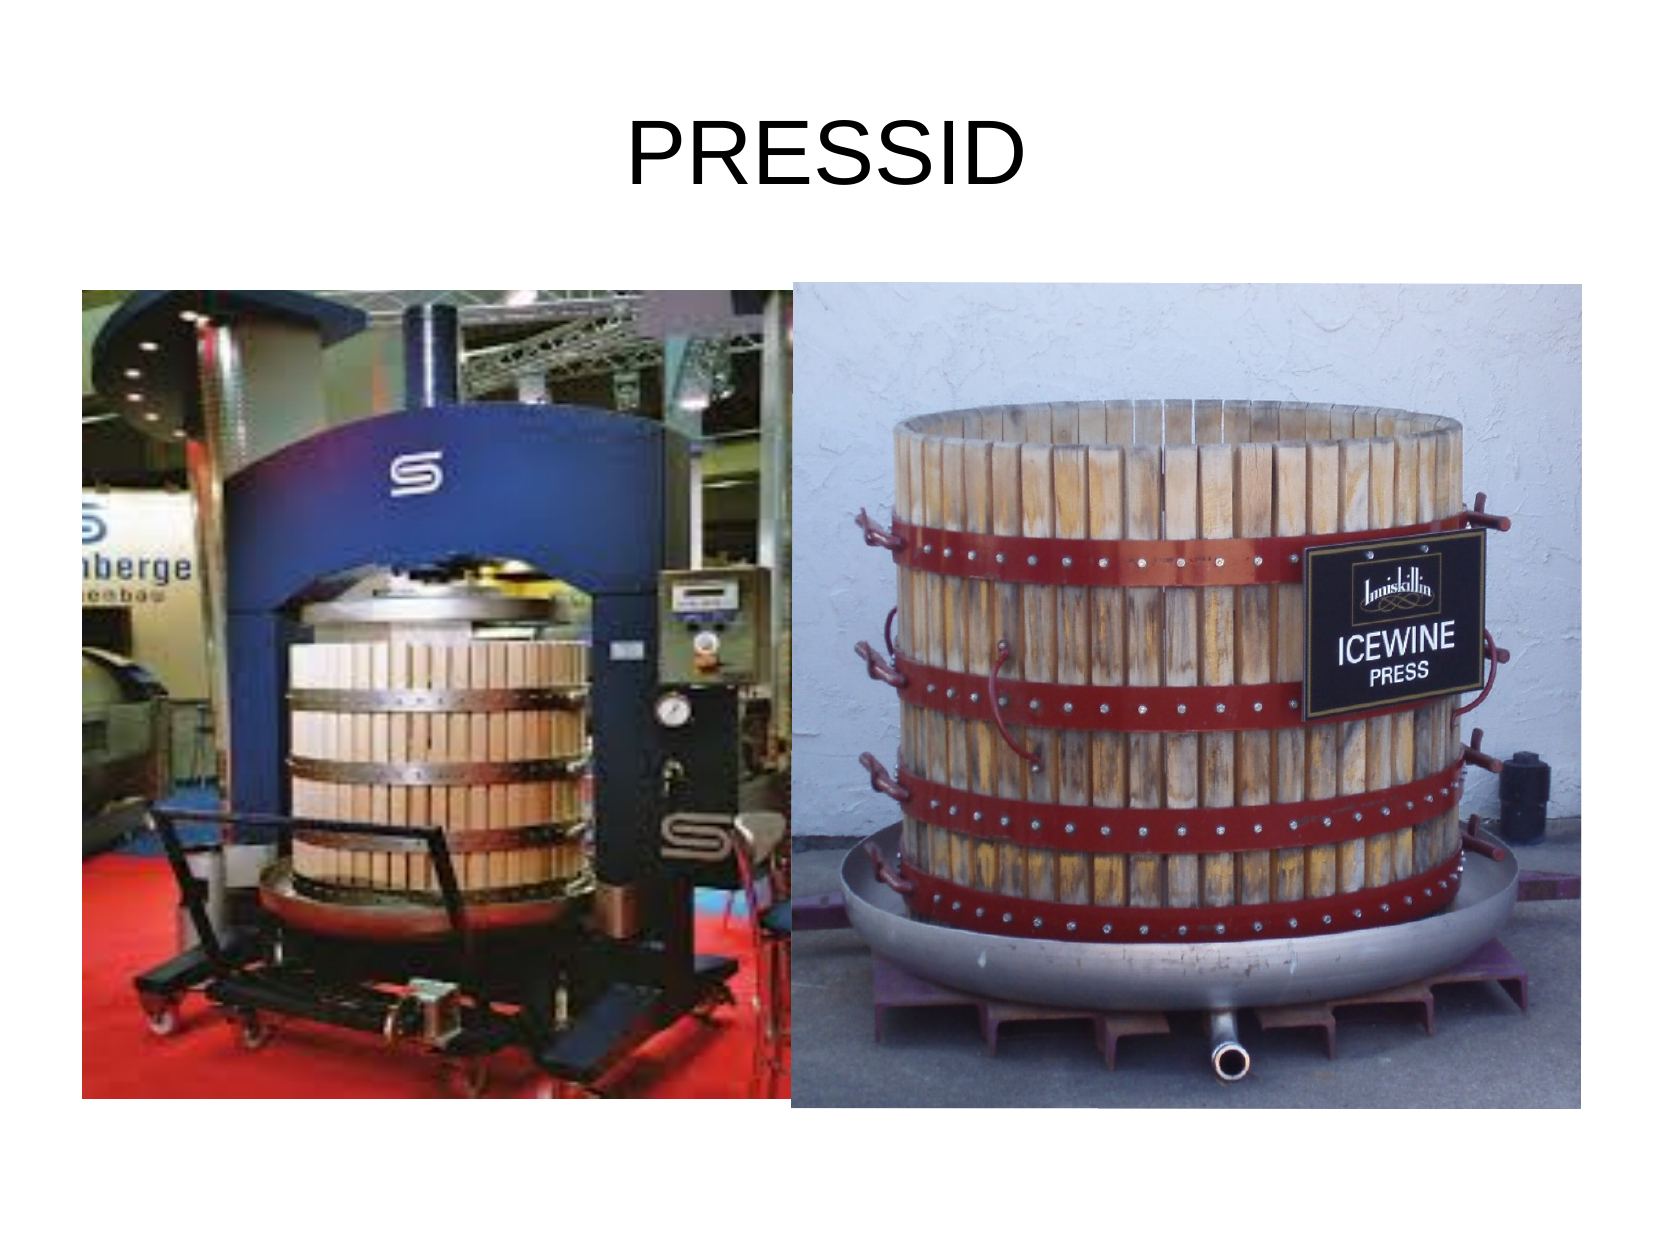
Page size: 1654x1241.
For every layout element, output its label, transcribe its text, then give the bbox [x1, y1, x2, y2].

title PRESSID [82, 49, 1571, 257]
picture [82, 281, 1582, 1109]
